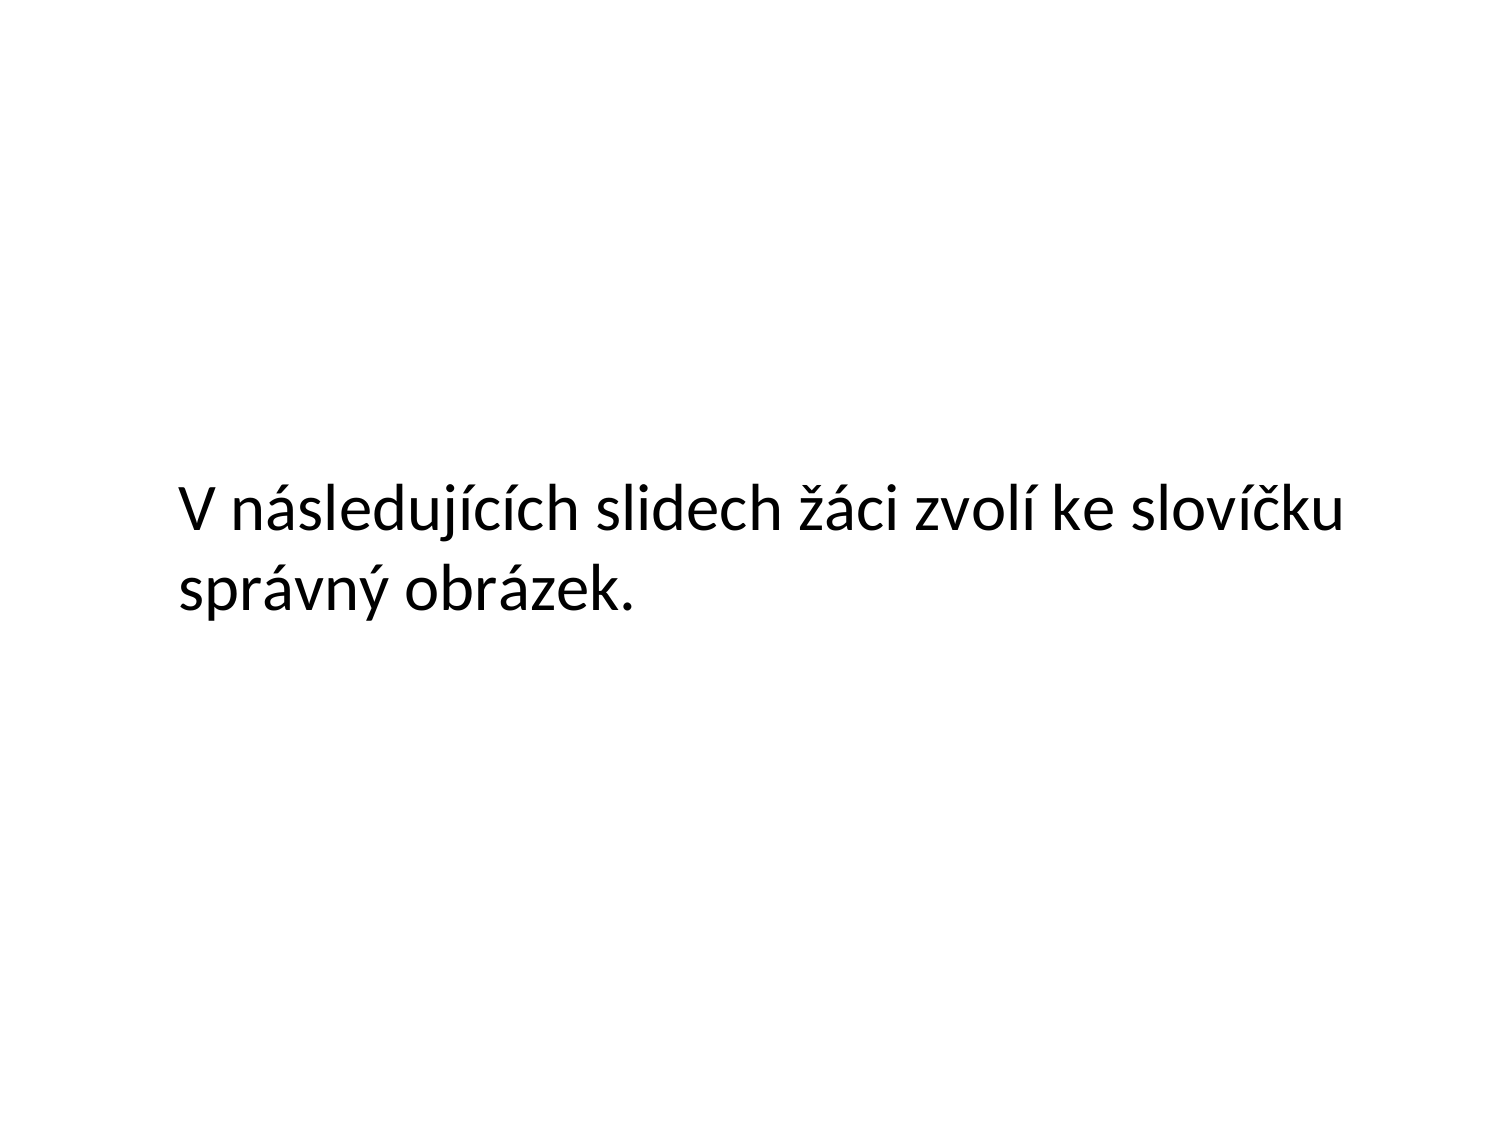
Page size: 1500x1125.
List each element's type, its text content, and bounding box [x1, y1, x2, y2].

text_box V následujících slidech žáci zvolí ke slovíčku správný obrázek. [163, 456, 1362, 632]
